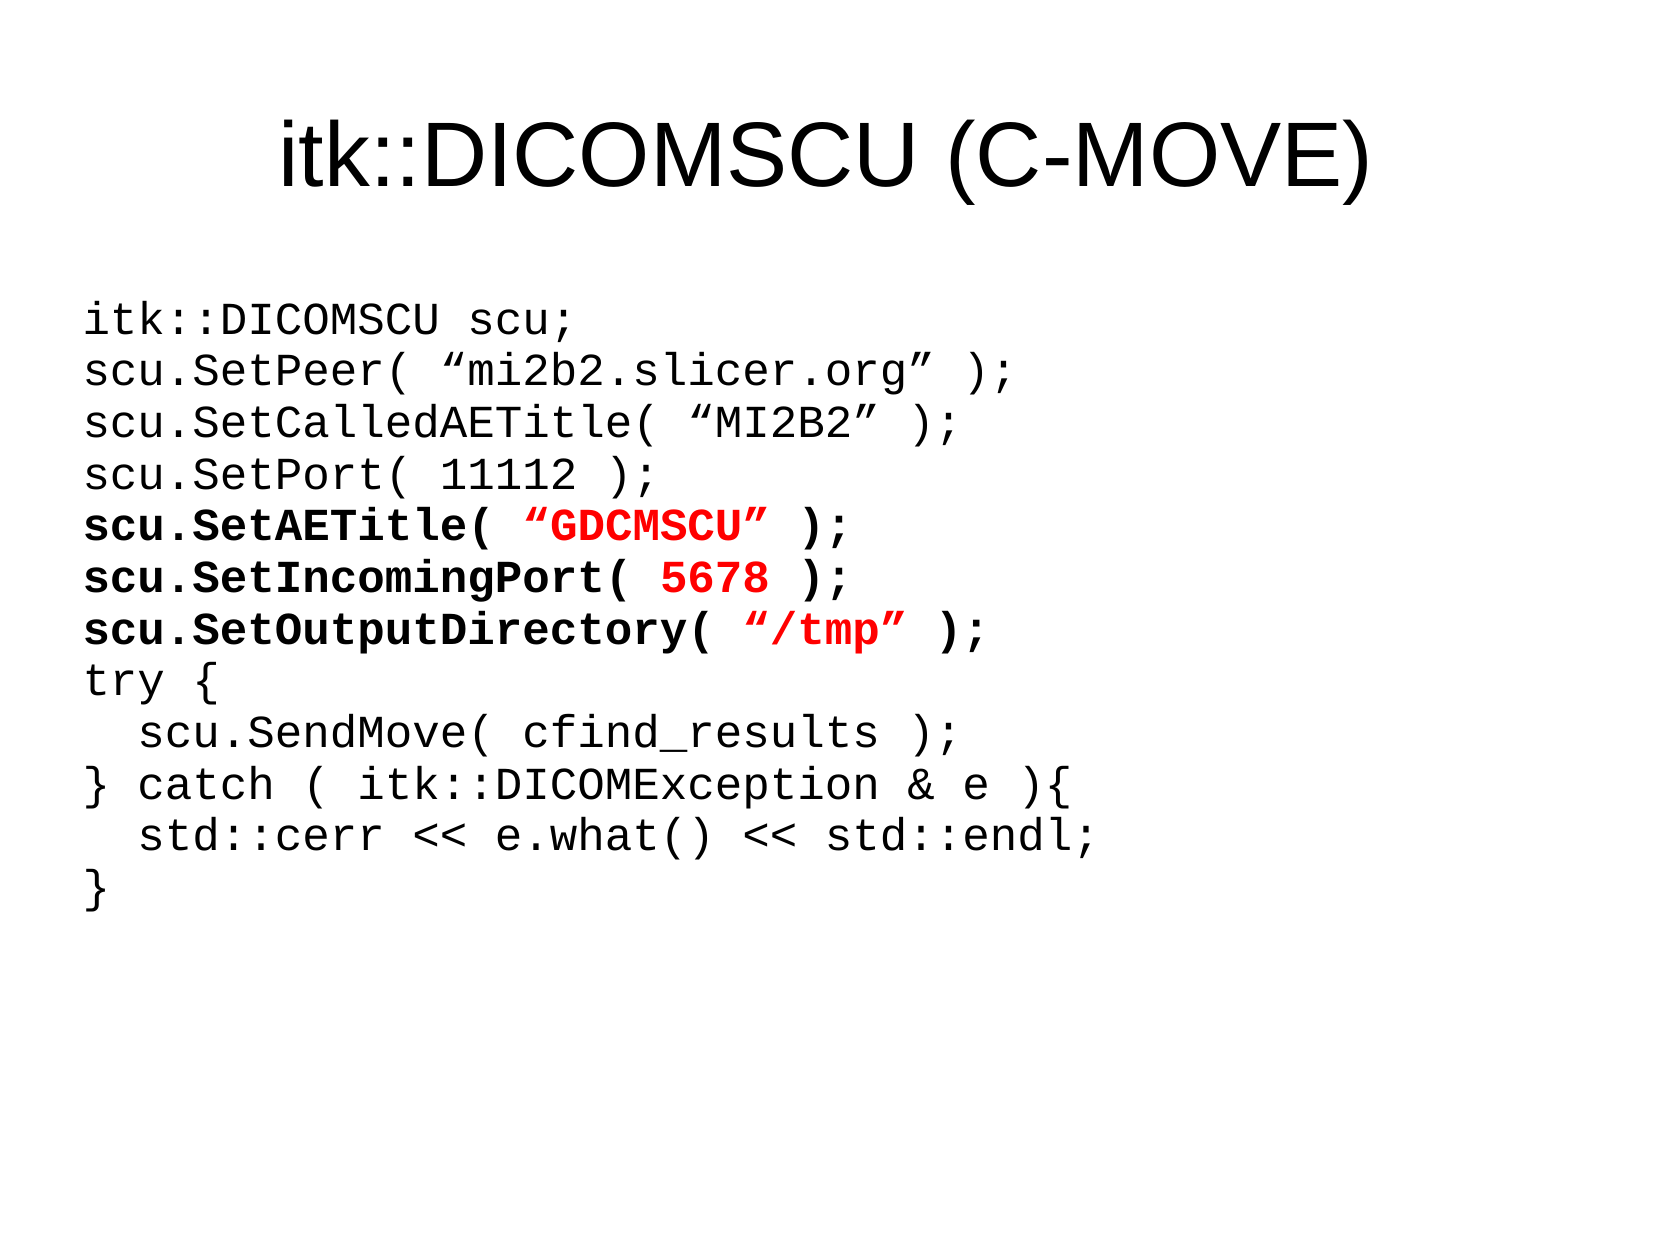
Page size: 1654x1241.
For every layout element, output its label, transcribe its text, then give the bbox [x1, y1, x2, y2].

title itk::DICOMSCU (C-MOVE) [82, 49, 1571, 257]
text_box itk::DICOMSCU scu; scu.SetPeer( “mi2b2.slicer.org” ); scu.SetCalledAETitle( “MI2B2” ); scu.SetPort( 11112 ); scu.SetAETitle( “GDCMSCU” ); scu.SetIncomingPort( 5678 ); scu.SetOutputDirectory( “/tmp” ); try { scu.SendMove( cfind_results ); } catch ( itk::DICOMException & e ){ std::cerr << e.what() << std::endl; } [82, 290, 1571, 1109]
